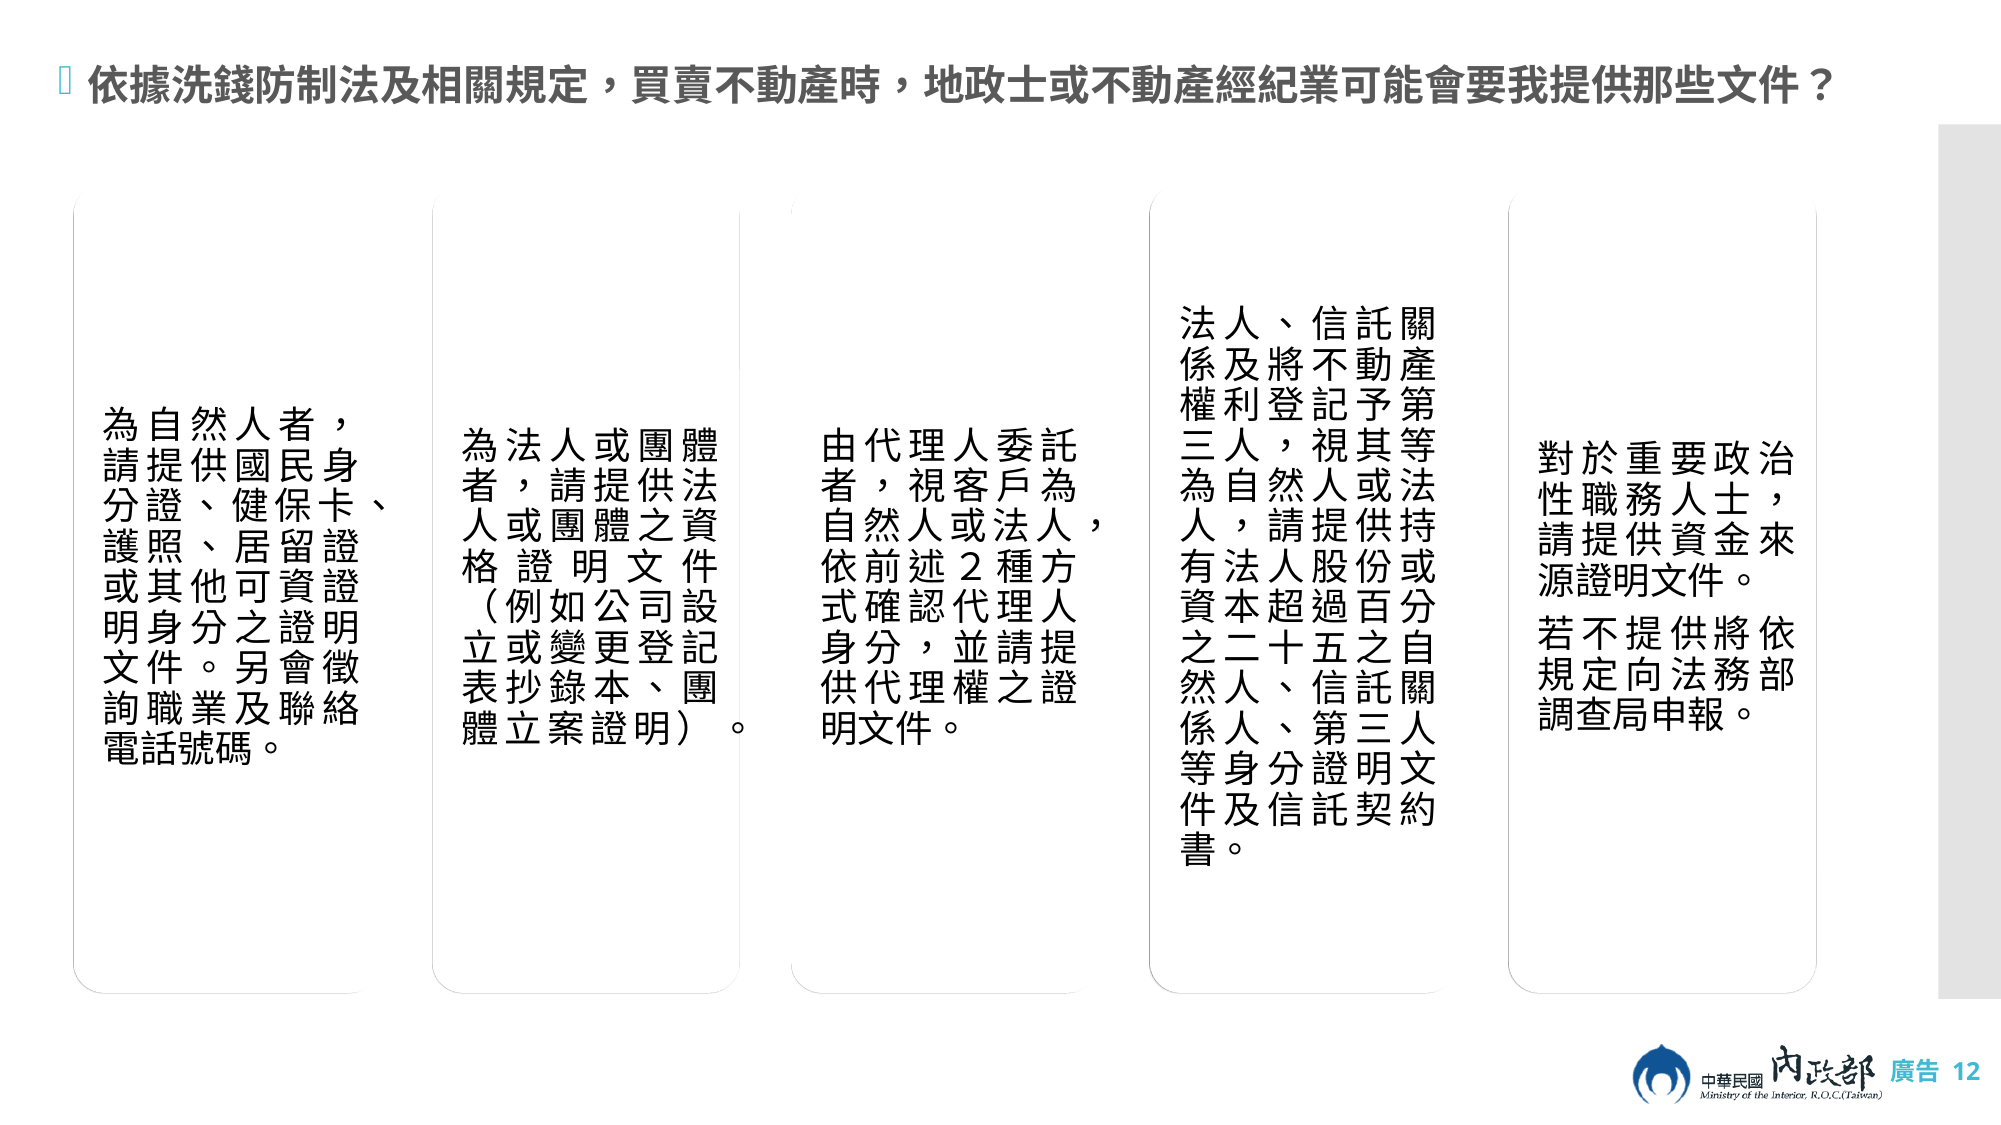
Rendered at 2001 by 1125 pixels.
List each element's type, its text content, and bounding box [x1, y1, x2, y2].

text_box 為自然人者，請提供國民身分證、健保卡、護照、居留證或其他可資證明身分之證明文件。另會徵詢職業及聯絡電話號碼。 [73, 184, 381, 993]
text_box 為法人或團體者，請提供法人或團體之資格證明文件（例如公司設立或變更登記表抄錄本、團體立案證明）。 [432, 184, 740, 993]
picture [1632, 1044, 1882, 1104]
text_box 法人、信託關係及將不動產權利登記予第三人，視其等為自然人或法人，請提供持有法人股份或資本超過百分之二十五之自然人、信託關係人、第三人等身分證明文件及信託契約書。 [1149, 184, 1458, 993]
text_box 對於重要政治性職務人士，請提供資金來源證明文件。 若不提供將依規定向法務部調查局申報。 [1508, 184, 1816, 993]
text_box 由代理人委託者，視客戶為自然人或法人，依前述２種方式確認代理人身分，並請提供代理權之證明文件。 [791, 184, 1099, 993]
list 依據洗錢防制法及相關規定，買賣不動產時，地政士或不動產經紀業可能會要我提供那些文件？ [42, 28, 1853, 146]
slide_number 廣告 <編號> [1744, 1042, 1996, 1103]
